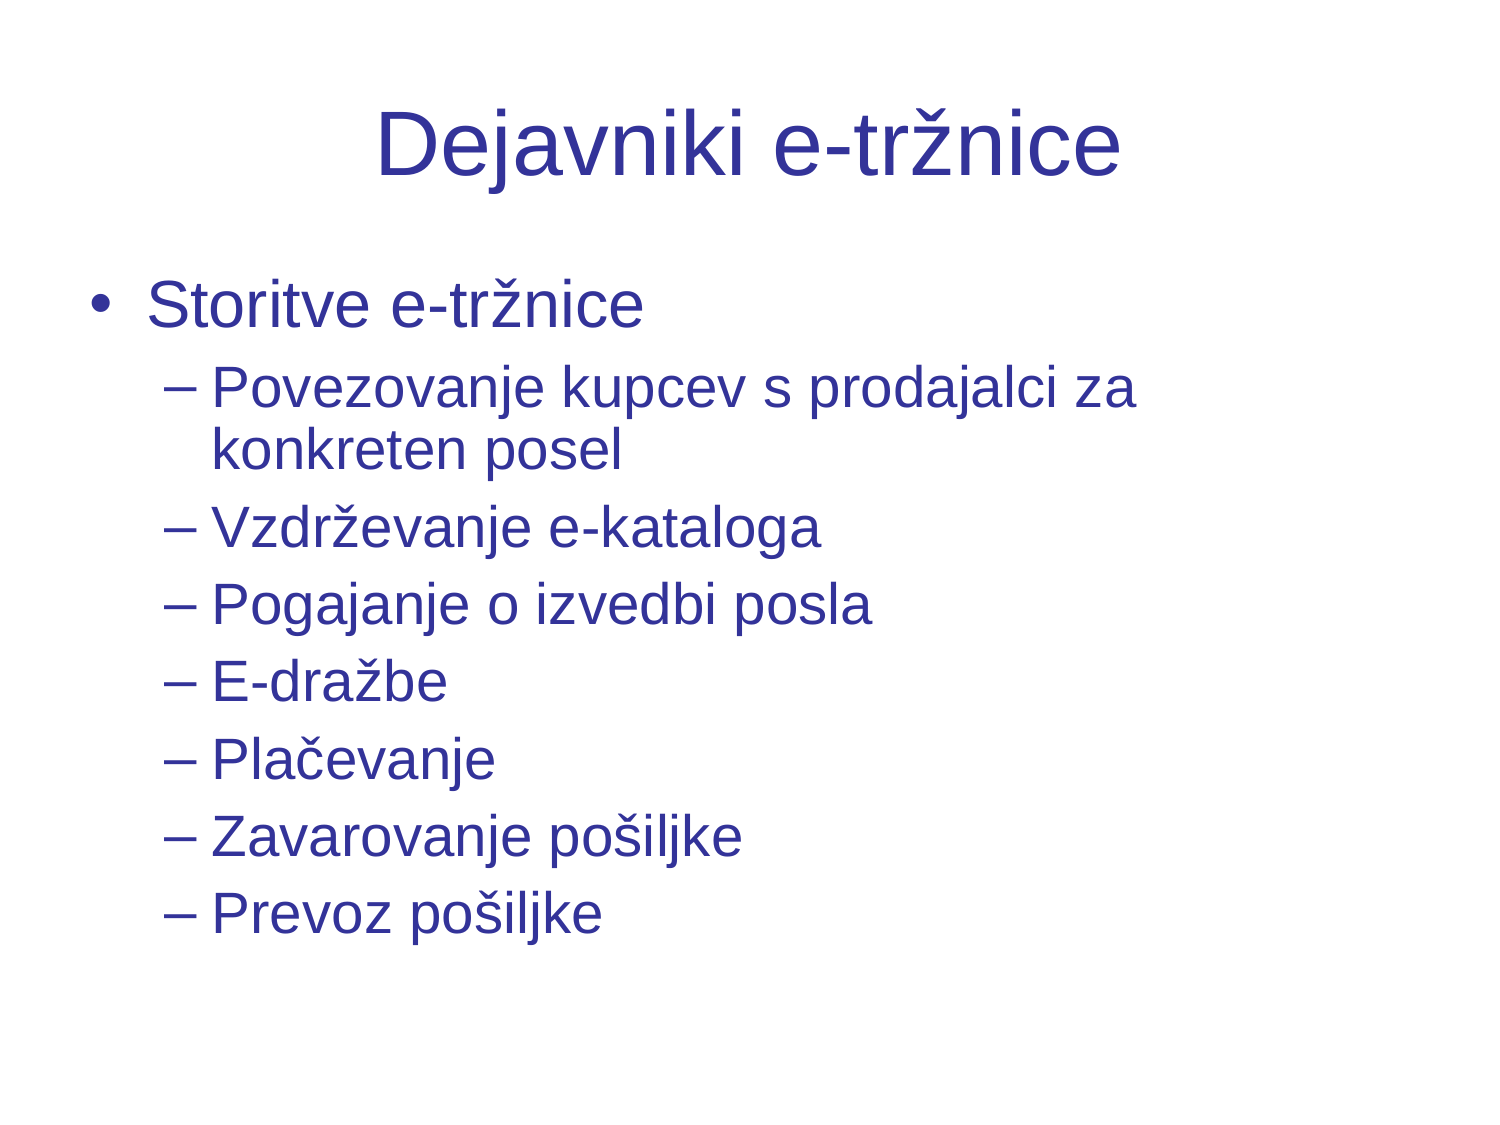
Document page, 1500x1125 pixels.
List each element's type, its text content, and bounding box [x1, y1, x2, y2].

list Storitve e-tržnice Povezovanje kupcev s prodajalci za konkreten posel Vzdrževanje e-kataloga Pogajanje o izvedbi posla E-dražbe Plačevanje Zavarovanje pošiljke Prevoz pošiljke [75, 262, 1426, 1047]
title Dejavniki e-tržnice [75, 45, 1426, 233]
